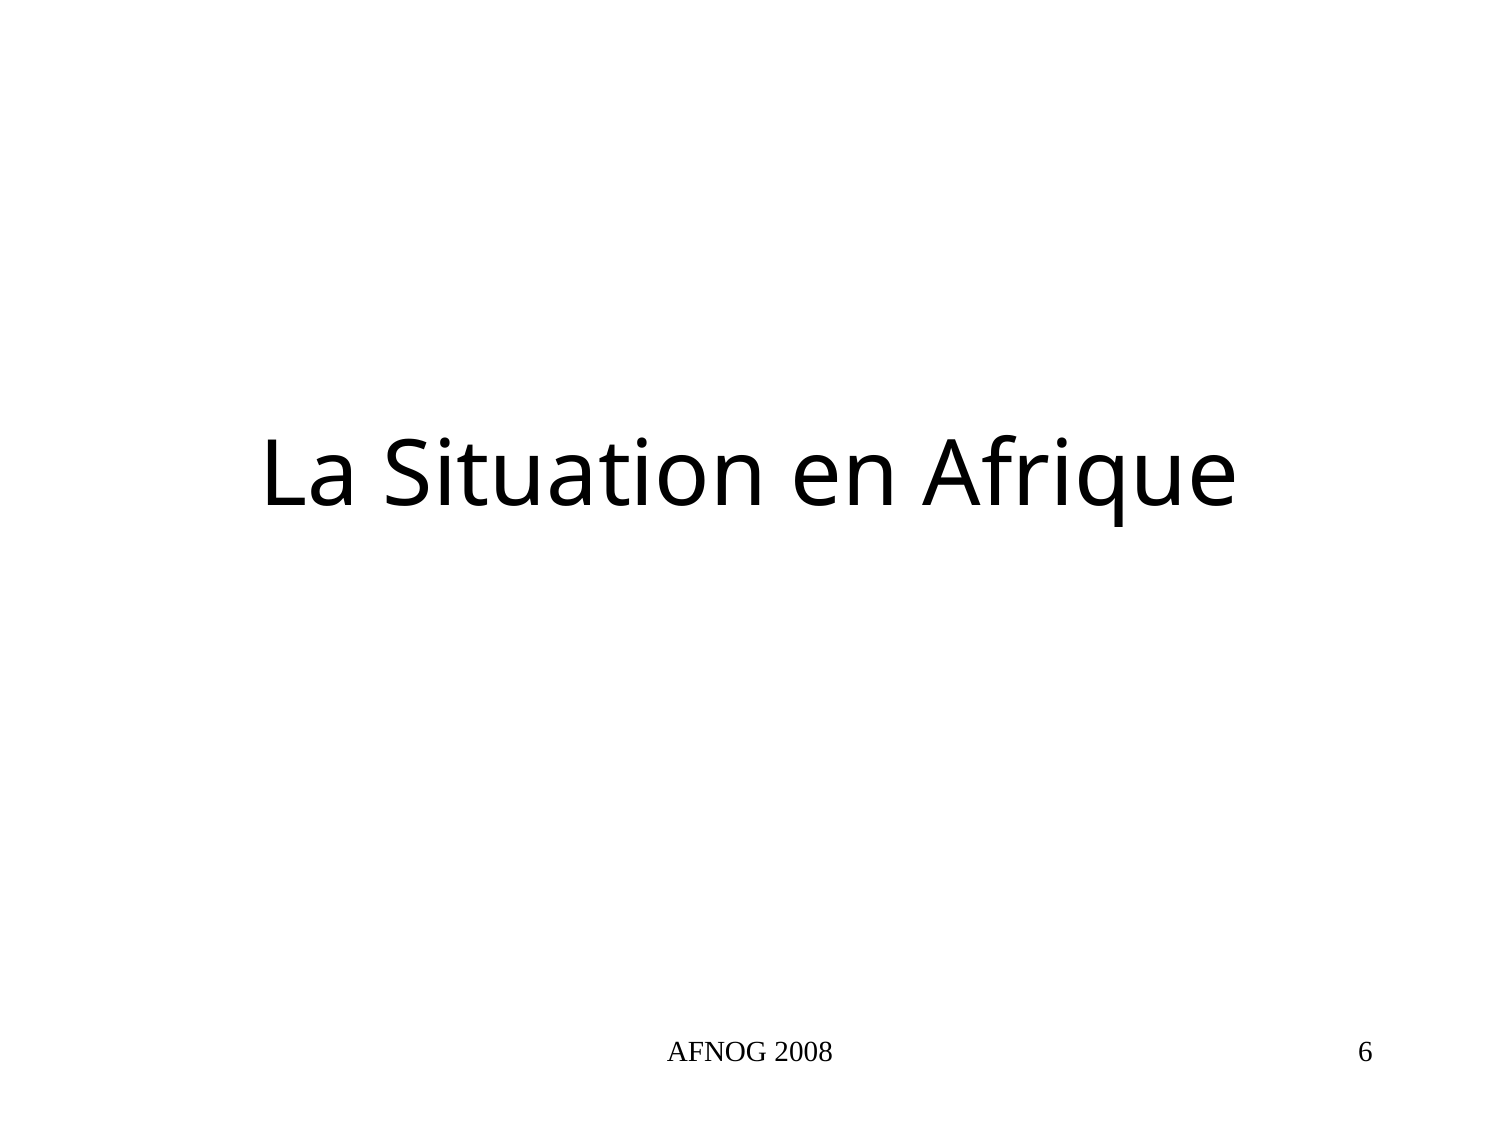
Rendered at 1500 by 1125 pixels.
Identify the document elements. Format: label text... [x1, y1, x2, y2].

text_box AFNOG 2008 [512, 1025, 988, 1101]
text_box <number> [1074, 1025, 1388, 1101]
title La Situation en Afrique [112, 349, 1388, 591]
